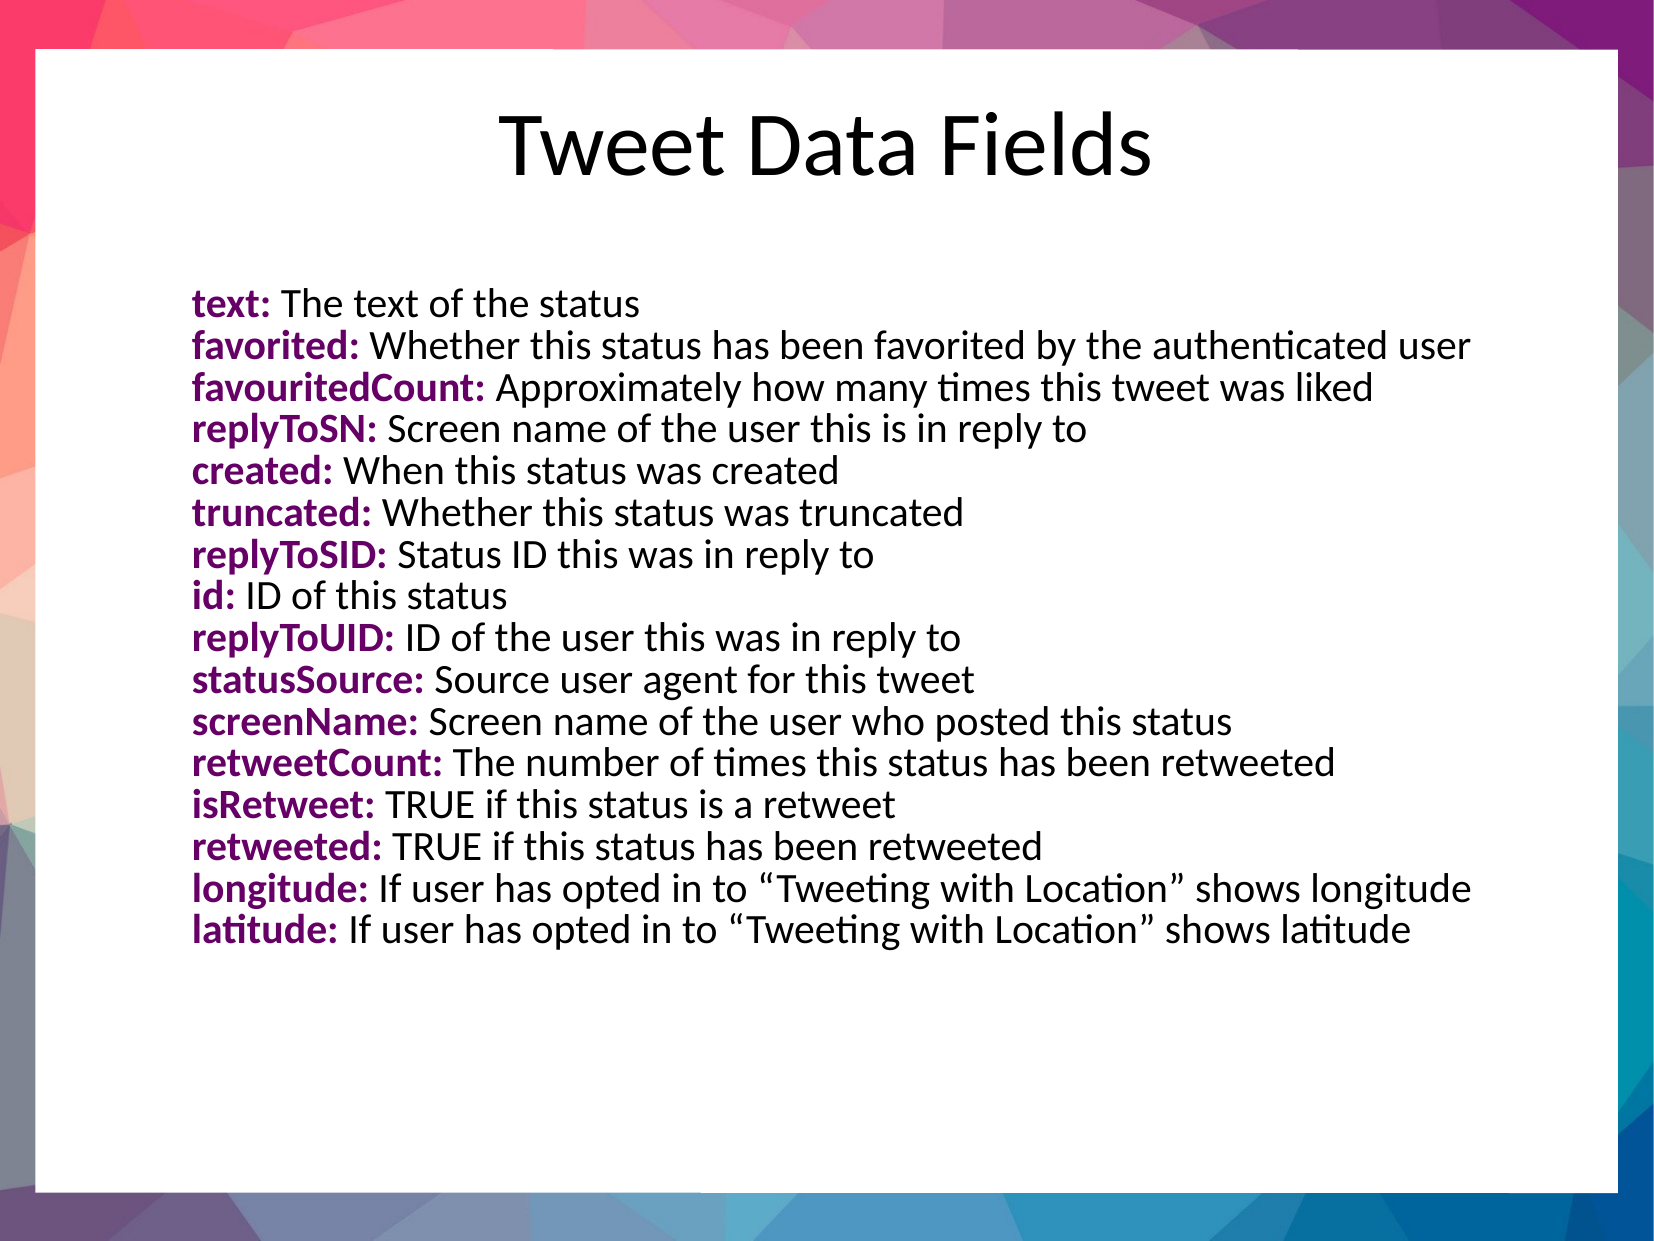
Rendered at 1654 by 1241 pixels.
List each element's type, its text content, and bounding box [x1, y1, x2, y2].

picture [0, 0, 1654, 1241]
picture [1512, 1106, 1654, 1241]
text_box text: The text of the status favorited: Whether this status has been favorited by the authenticated user favouritedCount: Approximately how many times this tweet was liked replyToSN: Screen name of the user this is in reply to created: When this status was created truncated: Whether this status was truncated replyToSID: Status ID this was in reply to id: ID of this status replyToUID: ID of the user this was in reply to statusSource: Source user agent for this tweet screenName: Screen name of the user who posted this status retweetCount: The number of times this status has been retweeted isRetweet: TRUE if this status is a retweet retweeted: TRUE if this status has been retweeted longitude: If user has opted in to “Tweeting with Location” shows longitude latitude: If user has opted in to “Tweeting with Location” shows latitude [177, 278, 1512, 1241]
title Tweet Data Fields [82, 49, 1571, 257]
